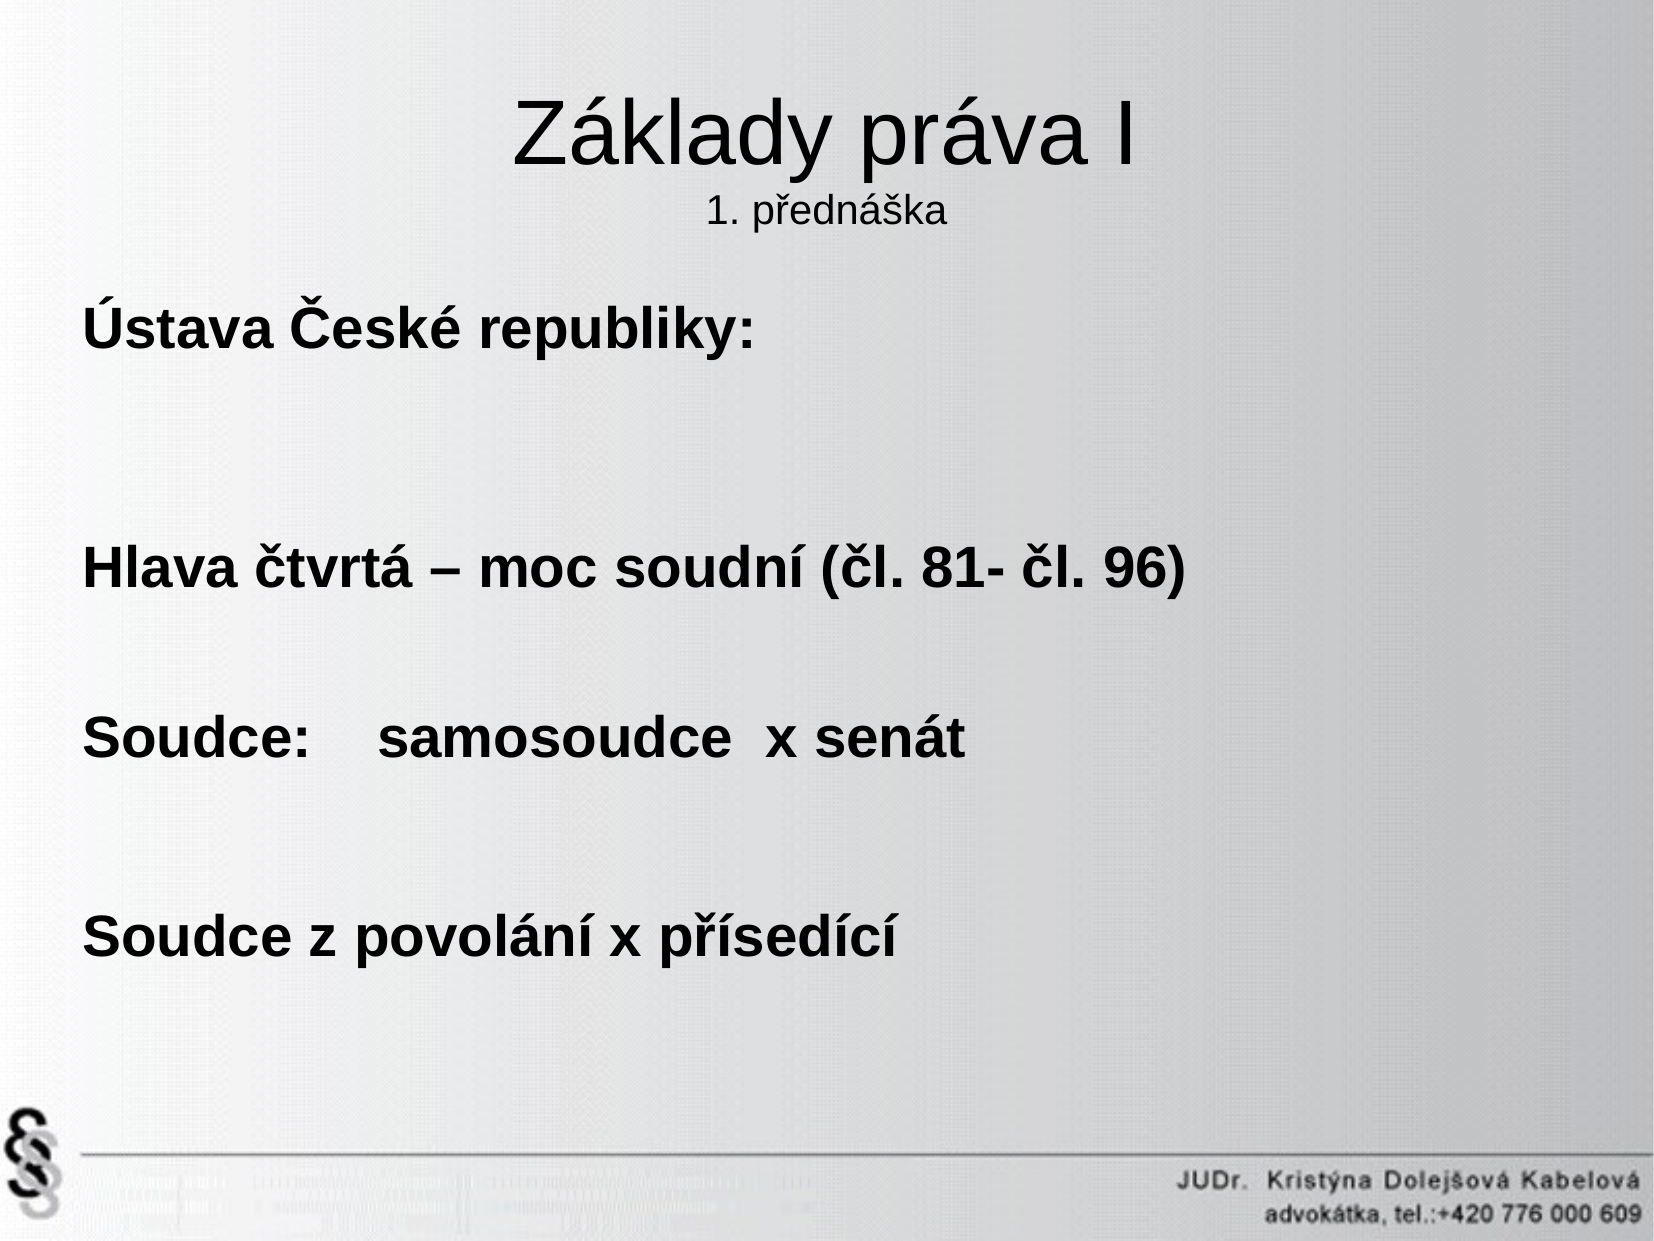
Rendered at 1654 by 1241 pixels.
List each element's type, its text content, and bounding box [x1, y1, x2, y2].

picture [0, 0, 1654, 1241]
text_box Ústava České republiky: Hlava čtvrtá – moc soudní (čl. 81- čl. 96) Soudce: samosoudce x senát Soudce z povolání x přísedící [82, 290, 1571, 1010]
text_box Základy práva I 1. přednáška [82, 49, 1571, 257]
